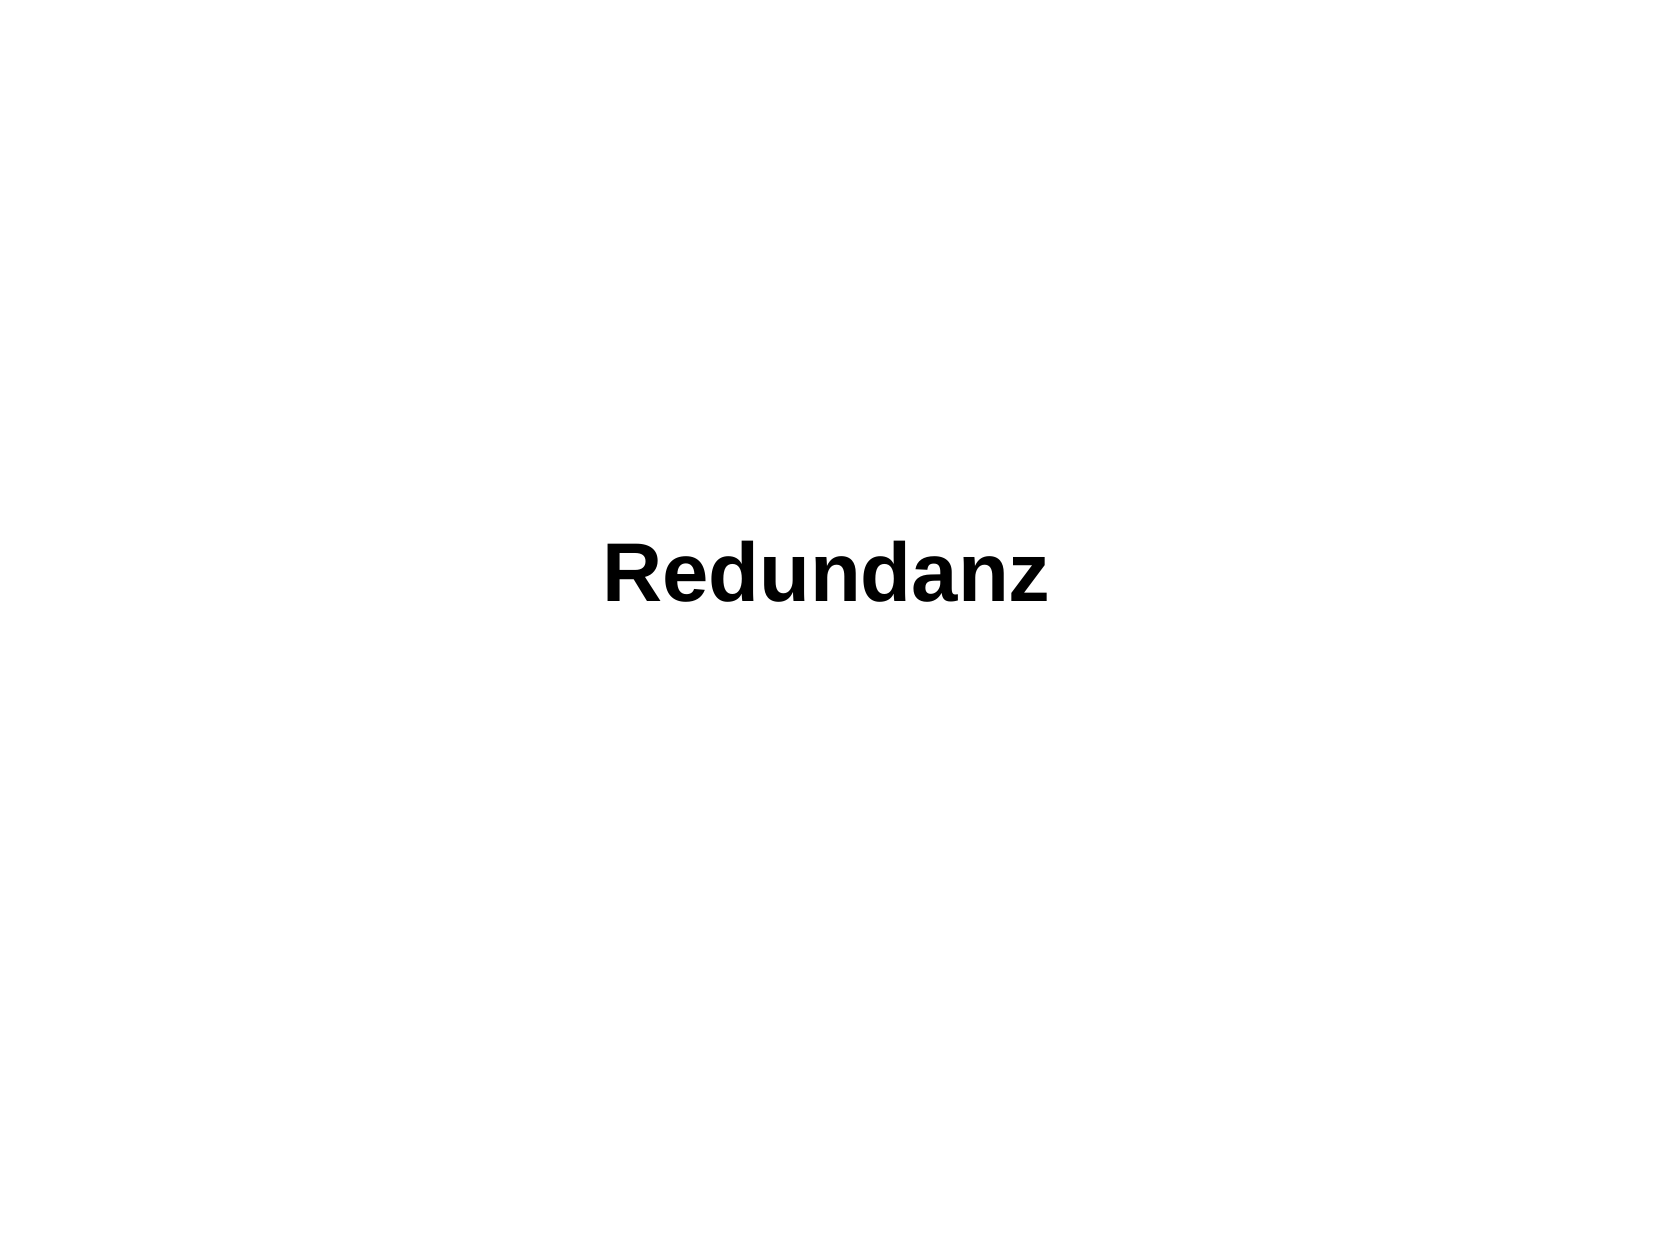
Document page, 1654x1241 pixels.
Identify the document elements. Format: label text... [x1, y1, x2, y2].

text_box Redundanz [59, 472, 1595, 581]
